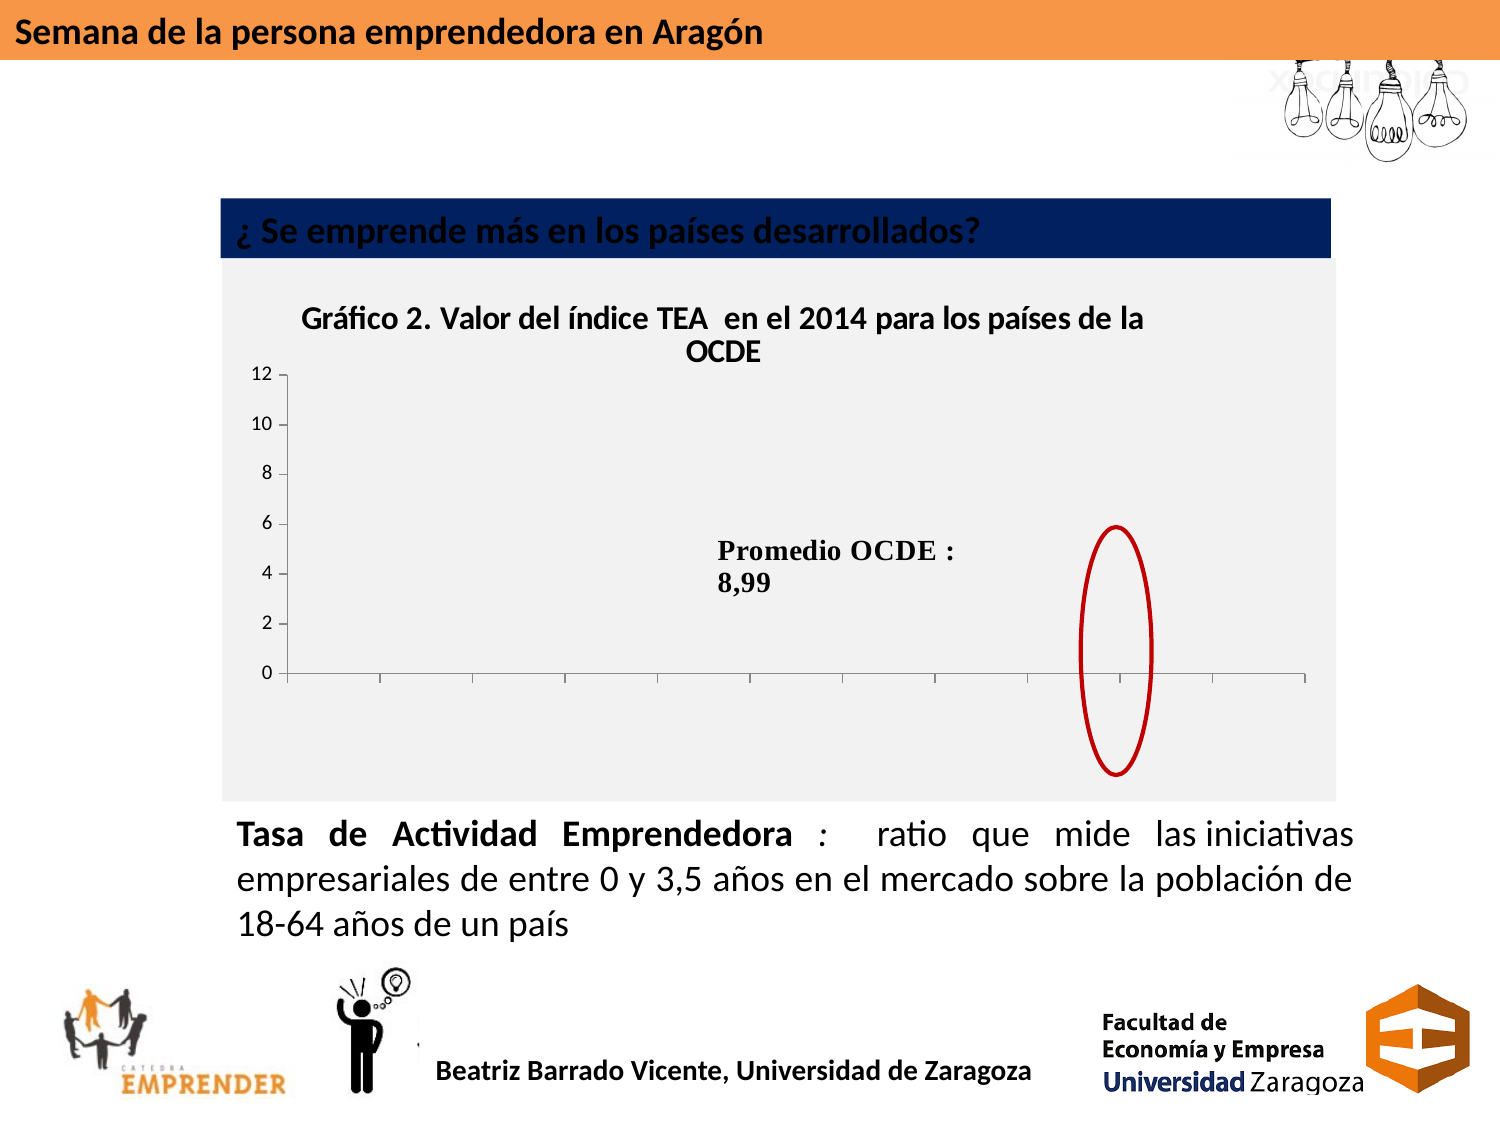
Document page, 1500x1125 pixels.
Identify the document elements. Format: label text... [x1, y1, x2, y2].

picture [12, 952, 420, 1102]
chart [221, 258, 1337, 801]
text_box Tasa de Actividad Emprendedora : ratio que mide las iniciativas empresariales de entre 0 y 3,5 años en el mercado sobre la población de 18-64 años de un país [221, 801, 1369, 952]
picture [1092, 984, 1471, 1095]
picture [1231, 60, 1500, 169]
text_box Semana de la persona emprendedora en Aragón [0, 0, 1500, 60]
text_box ¿ Se emprende más en los países desarrollados? [220, 198, 1331, 259]
text_box Beatriz Barrado Vicente, Universidad de Zaragoza [420, 1044, 1048, 1095]
